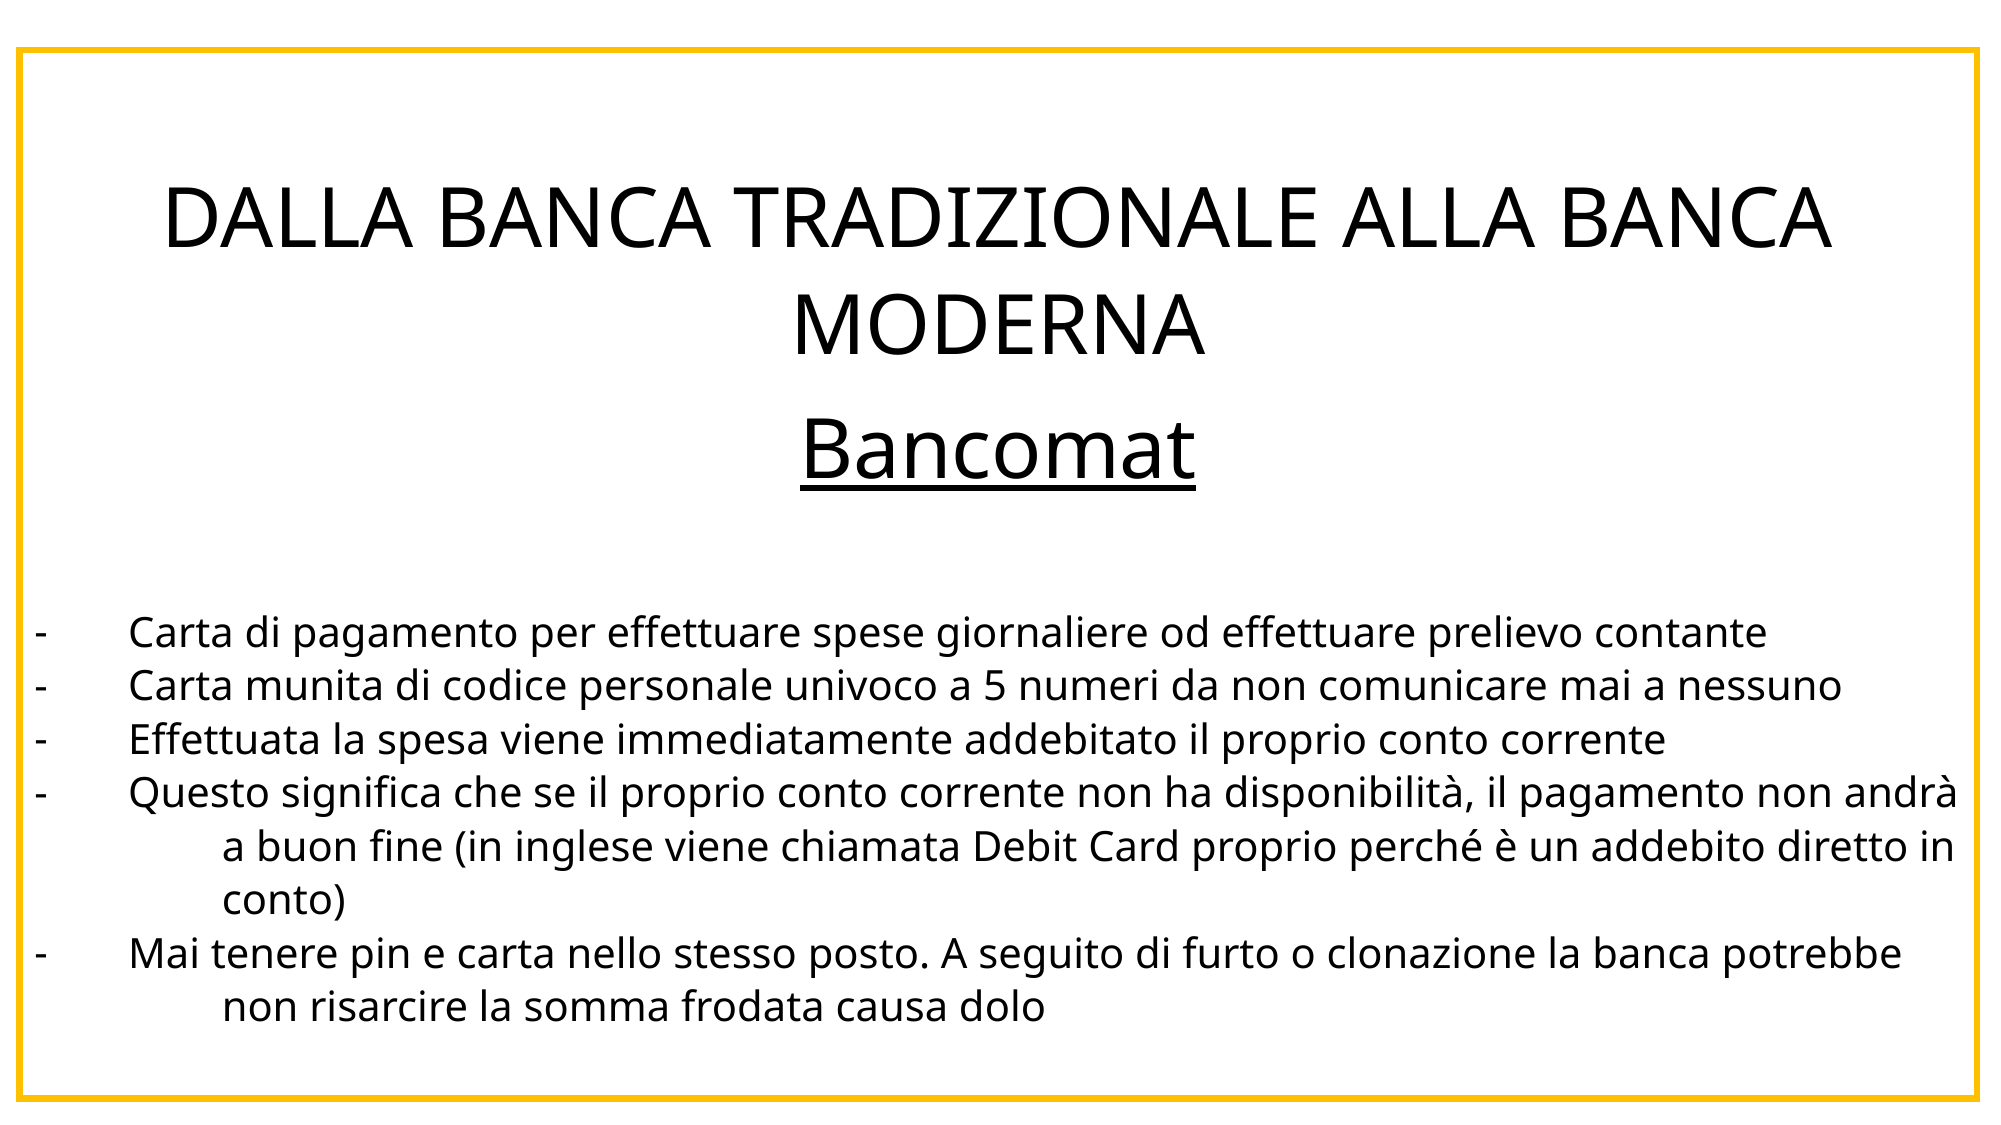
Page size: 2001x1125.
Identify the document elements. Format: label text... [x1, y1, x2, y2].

text_box DALLA BANCA TRADIZIONALE ALLA BANCA MODERNA Bancomat Carta di pagamento per effettuare spese giornaliere od effettuare prelievo contante Carta munita di codice personale univoco a 5 numeri da non comunicare mai a nessuno Effettuata la spesa viene immediatamente addebitato il proprio conto corrente Questo significa che se il proprio conto corrente non ha disponibilità, il pagamento non andrà a buon fine (in inglese viene chiamata Debit Card proprio perché è un addebito diretto in conto) Mai tenere pin e carta nello stesso posto. A seguito di furto o clonazione la banca potrebbe non risarcire la somma frodata causa dolo [19, 50, 1977, 1099]
